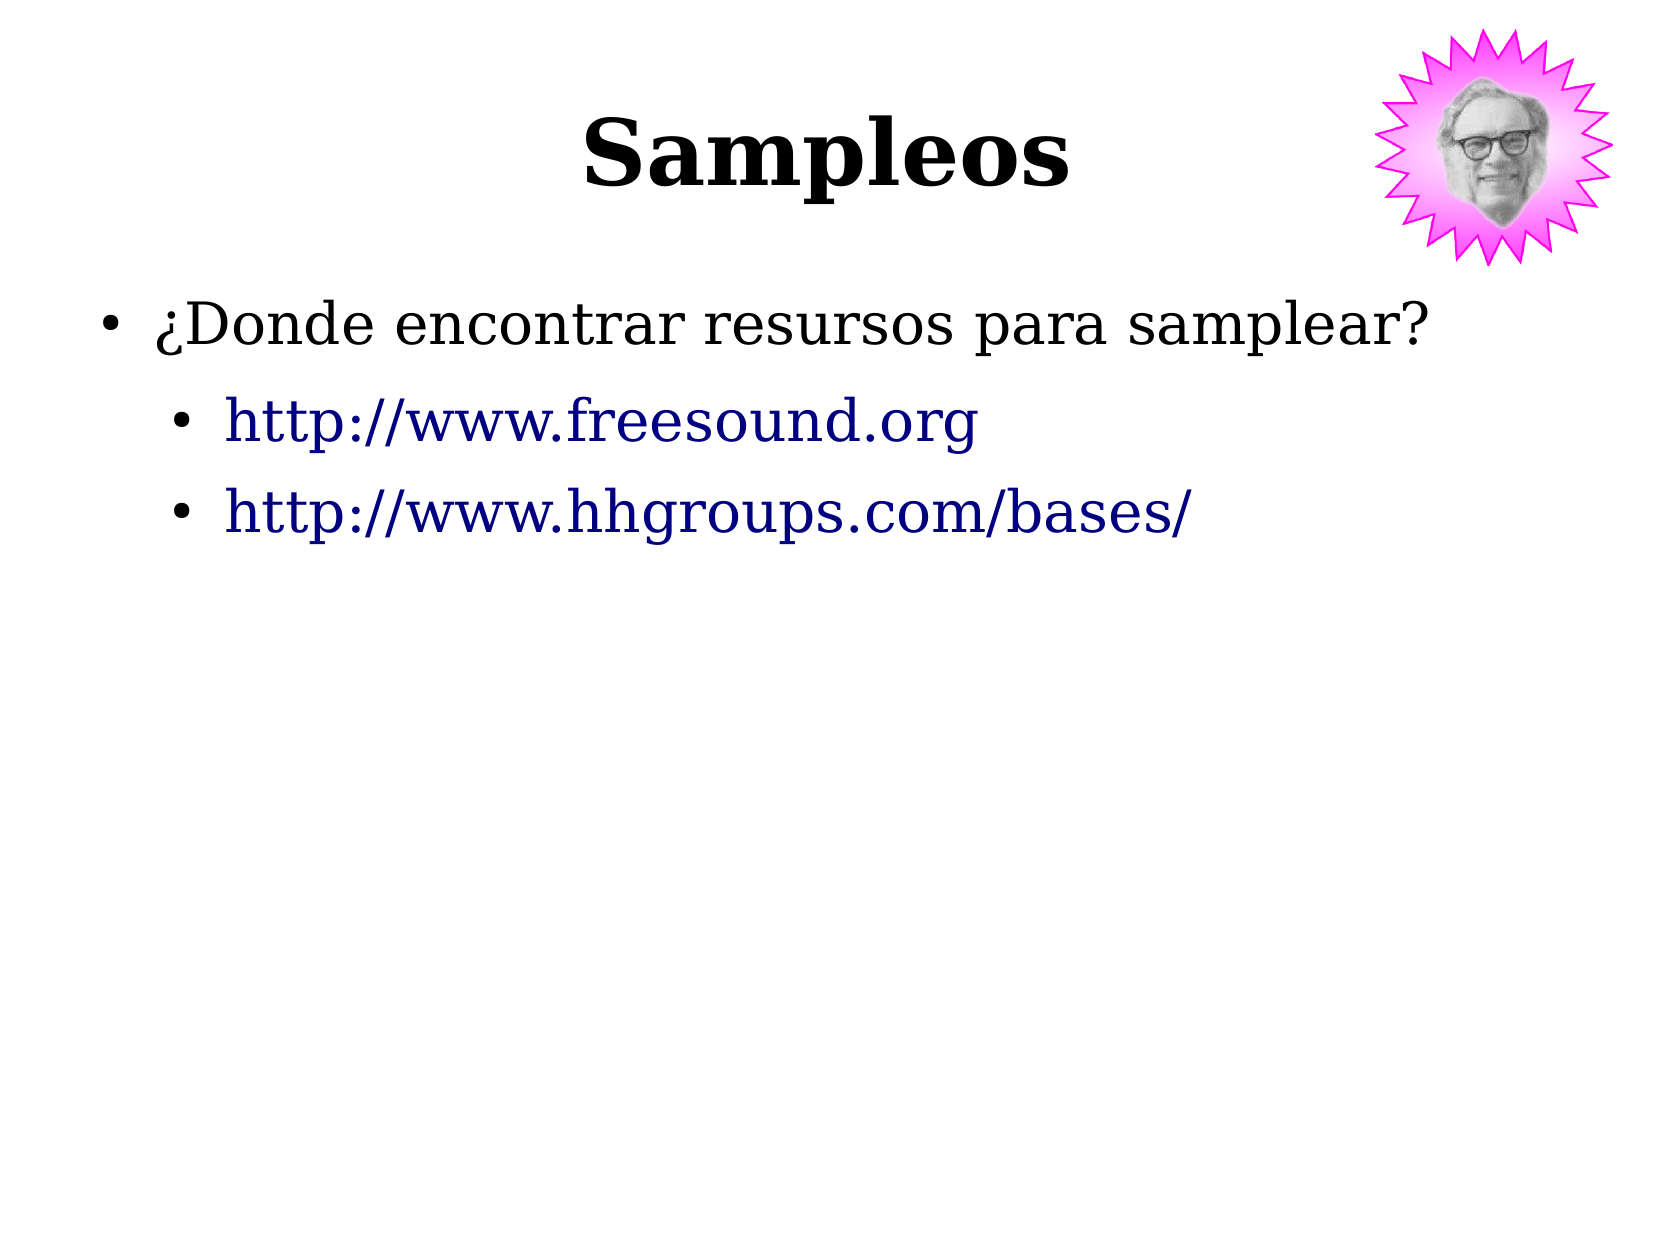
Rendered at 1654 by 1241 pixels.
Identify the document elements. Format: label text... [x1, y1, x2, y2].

list ¿Donde encontrar resursos para samplear? http://www.freesound.org http://www.hhgroups.com/bases/ [82, 290, 1571, 1109]
picture [1375, 29, 1613, 266]
title Sampleos [82, 49, 1375, 257]
